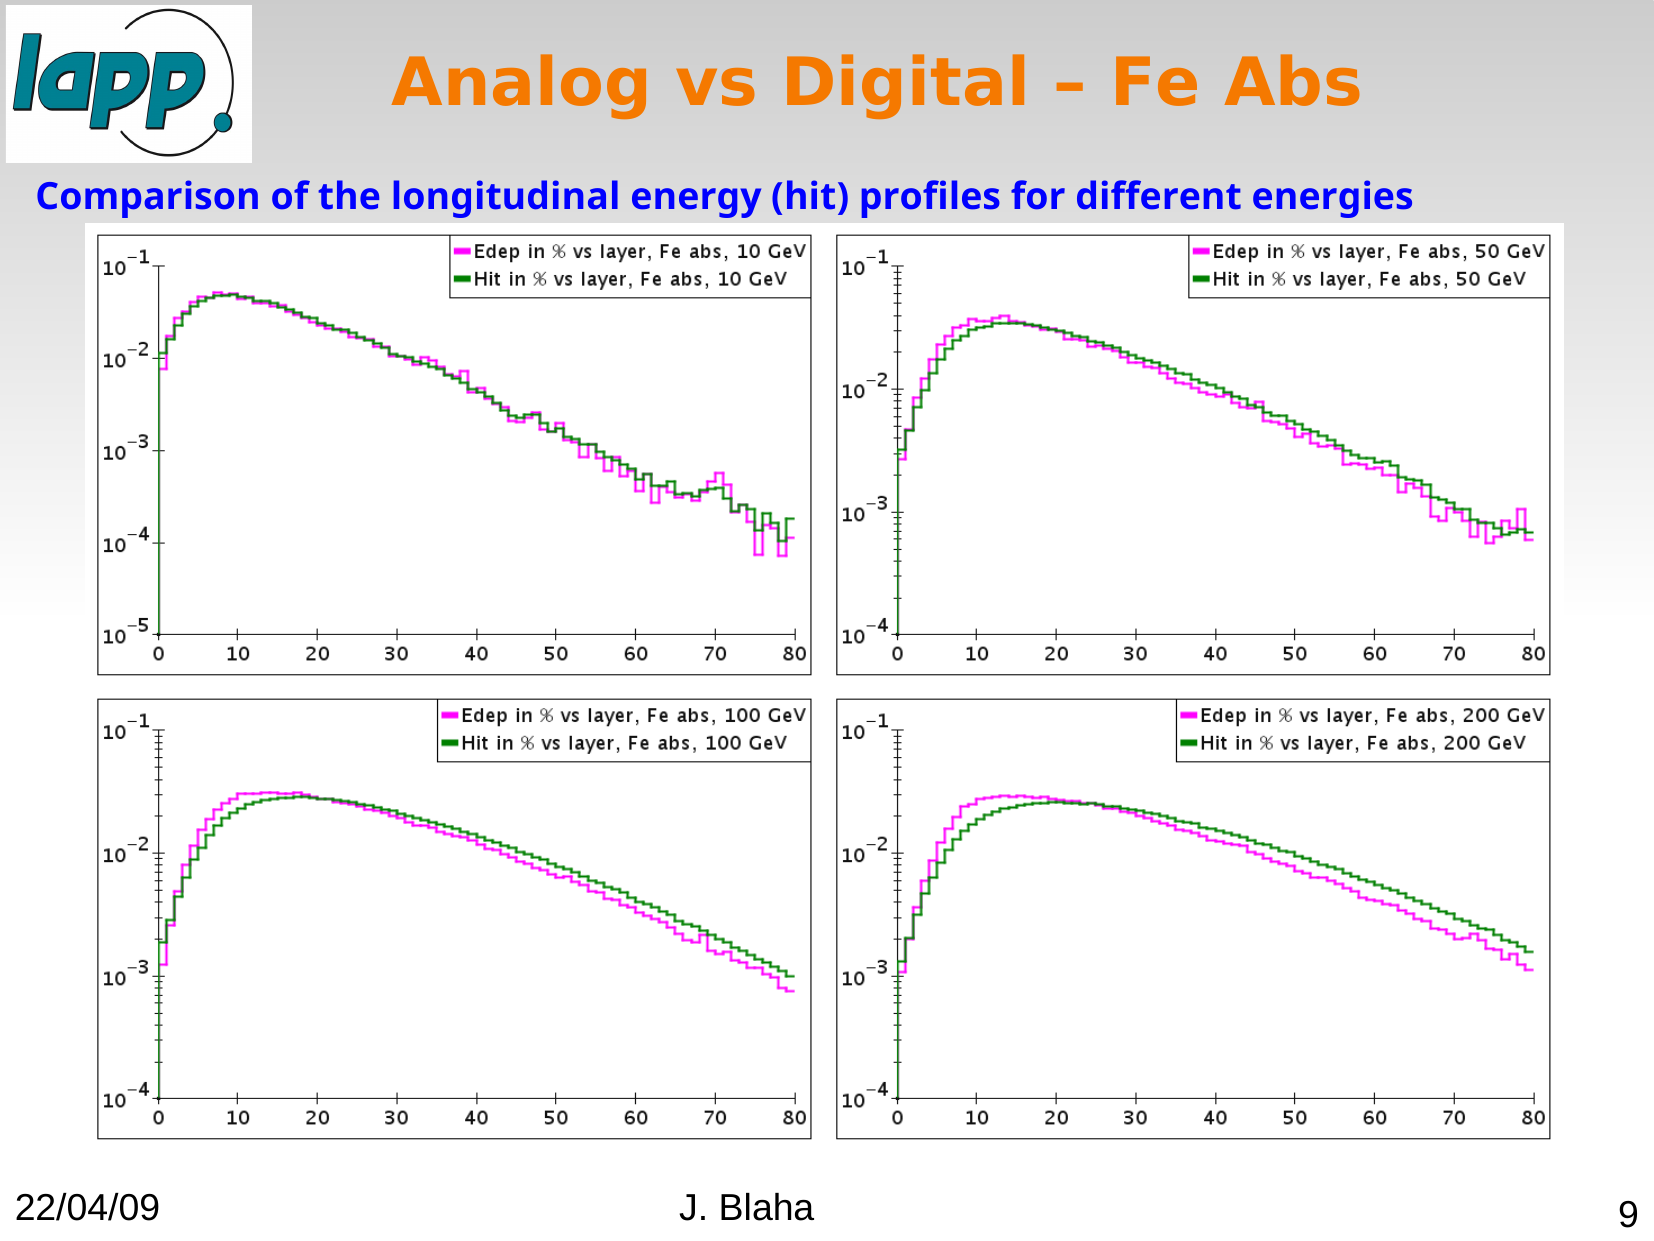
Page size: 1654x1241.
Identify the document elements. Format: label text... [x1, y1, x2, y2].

text_box 22/04/09 [0, 1179, 177, 1241]
picture [85, 223, 1564, 1151]
text_box Comparison of the longitudinal energy (hit) profiles for different energies [20, 164, 1614, 225]
text_box J. Blaha [653, 1179, 1000, 1241]
picture [5, 5, 252, 163]
title Analog vs Digital – Fe Abs [148, 8, 1654, 157]
text_box 3 [1575, 1186, 1654, 1241]
